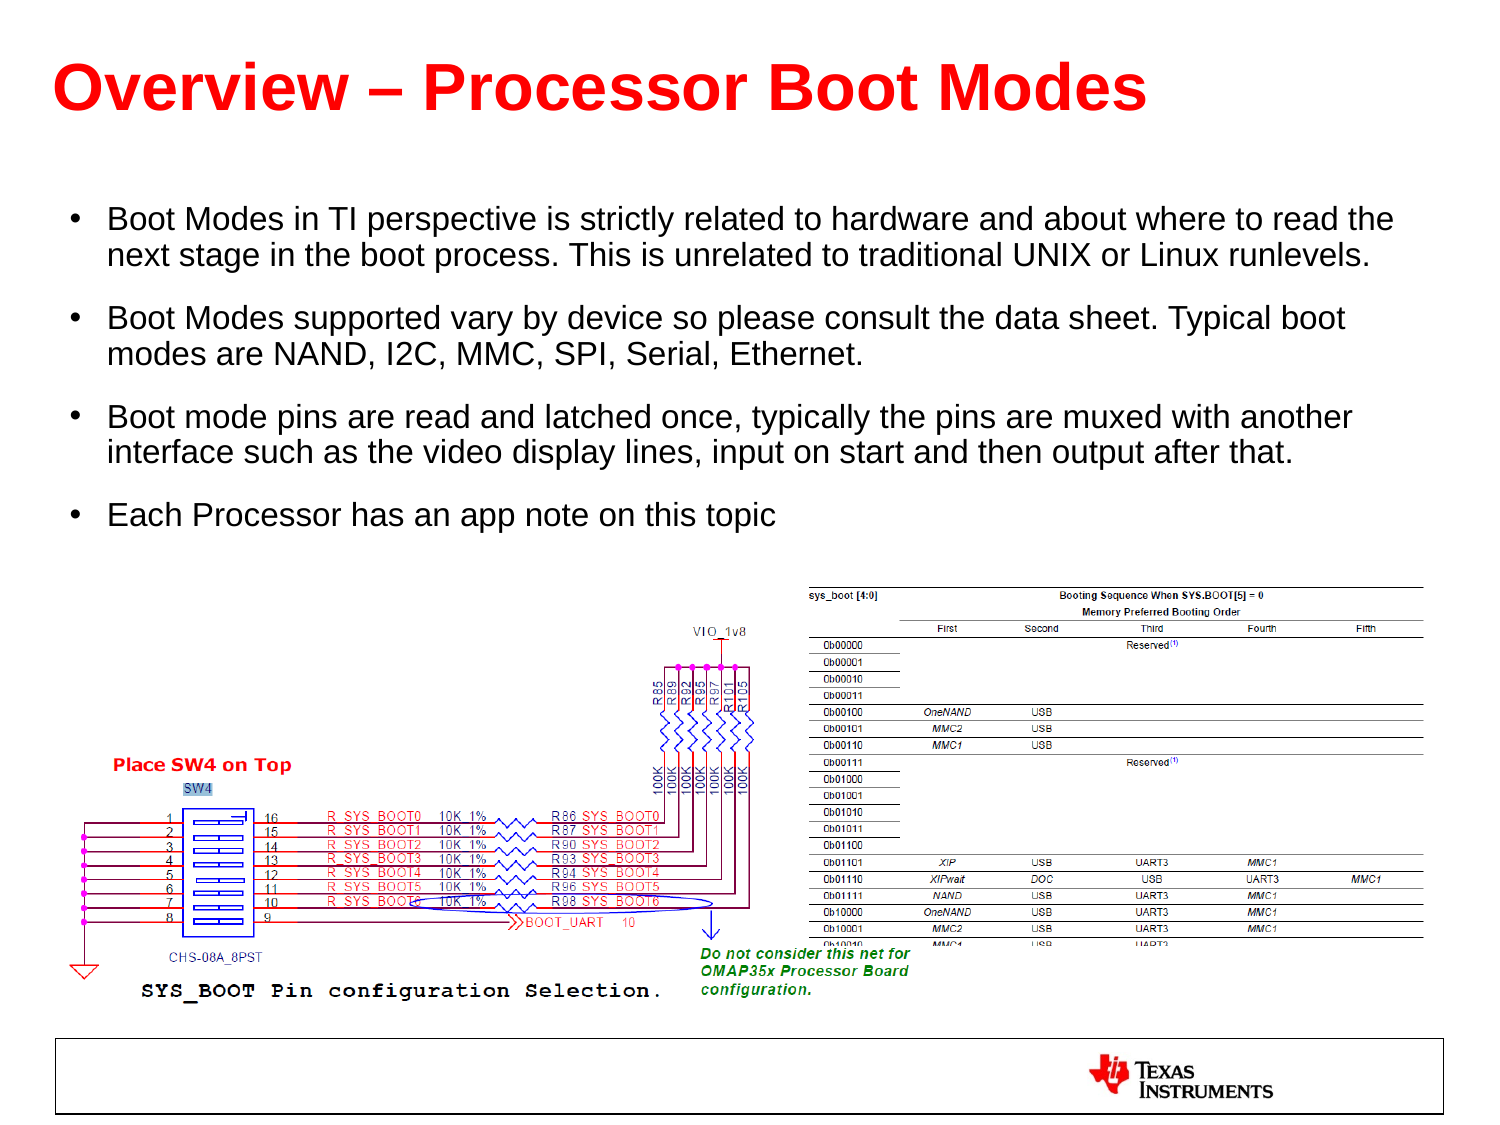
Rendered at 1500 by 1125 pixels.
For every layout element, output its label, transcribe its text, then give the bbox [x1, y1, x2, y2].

title Overview – Processor Boot Modes [37, 23, 1426, 158]
picture [1087, 1052, 1274, 1099]
list Boot Modes in TI perspective is strictly related to hardware and about where to read the next stage in the boot process. This is unrelated to traditional UNIX or Linux runlevels. Boot Modes supported vary by device so please consult the data sheet. Typical boot modes are NAND, I2C, MMC, SPI, Serial, Ethernet. Boot mode pins are read and latched once, typically the pins are muxed with another interface such as the video display lines, input on start and then output after that. Each Processor has an app note on this topic [54, 194, 1444, 601]
picture [54, 581, 1428, 1034]
